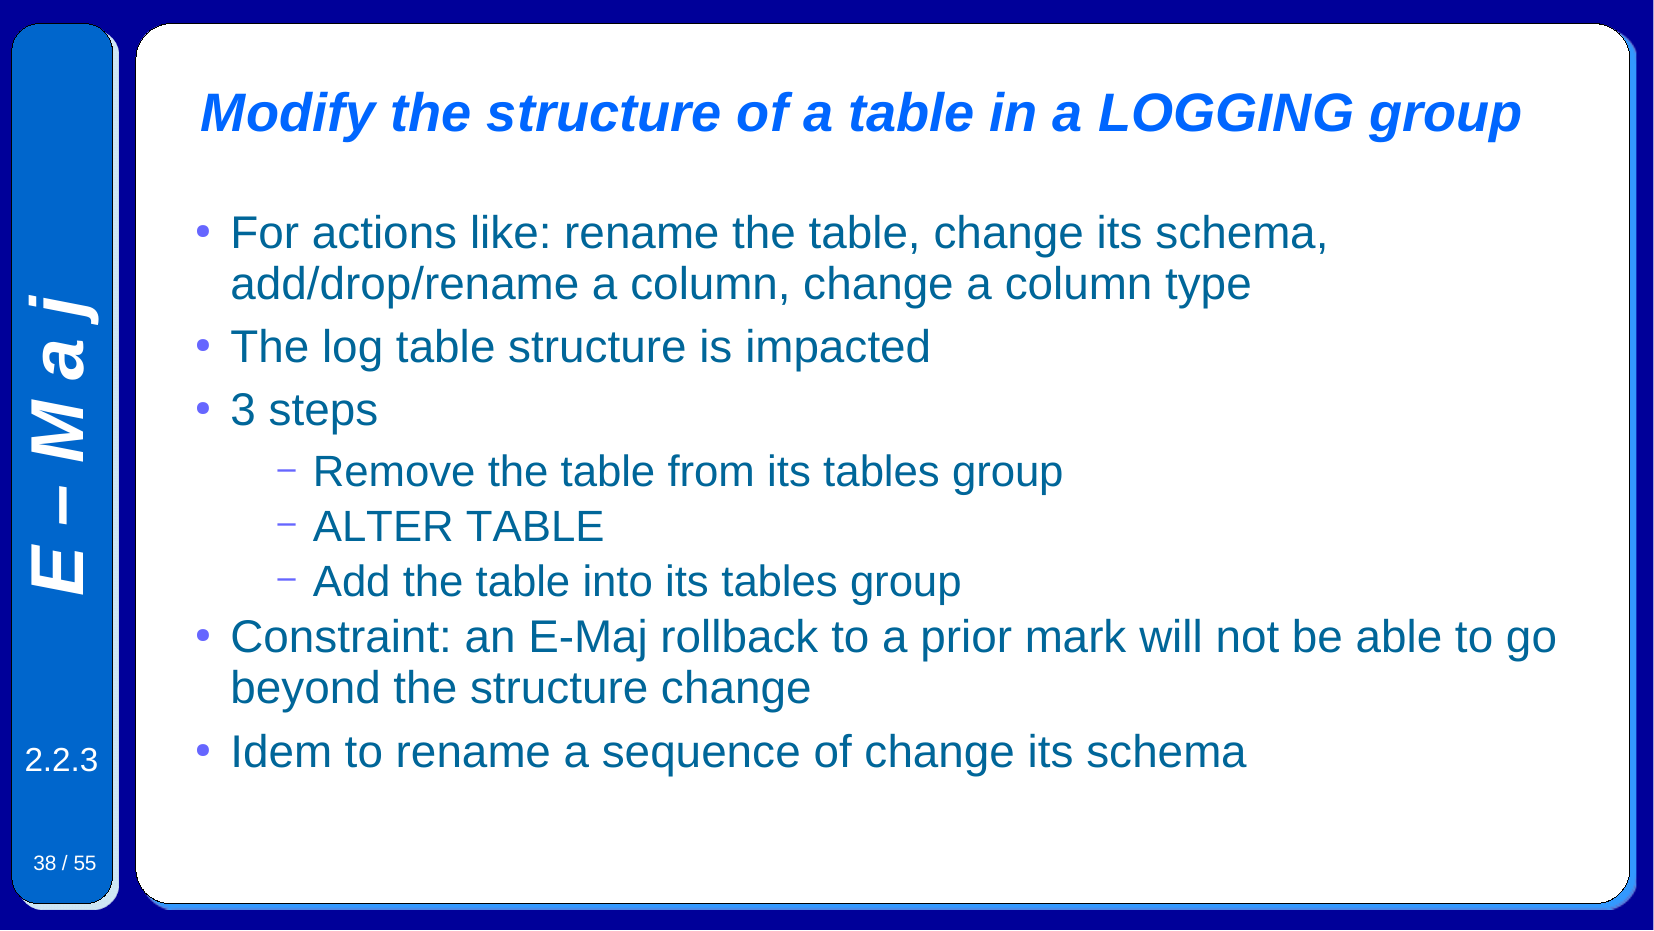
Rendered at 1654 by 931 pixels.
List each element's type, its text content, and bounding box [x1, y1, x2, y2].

title Modify the structure of a table in a LOGGING group [200, 34, 1575, 191]
list For actions like: rename the table, change its schema, add/drop/rename a column, change a column type The log table structure is impacted 3 steps Remove the table from its tables group ALTER TABLE Add the table into its tables group Constraint: an E-Maj rollback to a prior mark will not be able to go beyond the structure change Idem to rename a sequence of change its schema [177, 206, 1587, 827]
